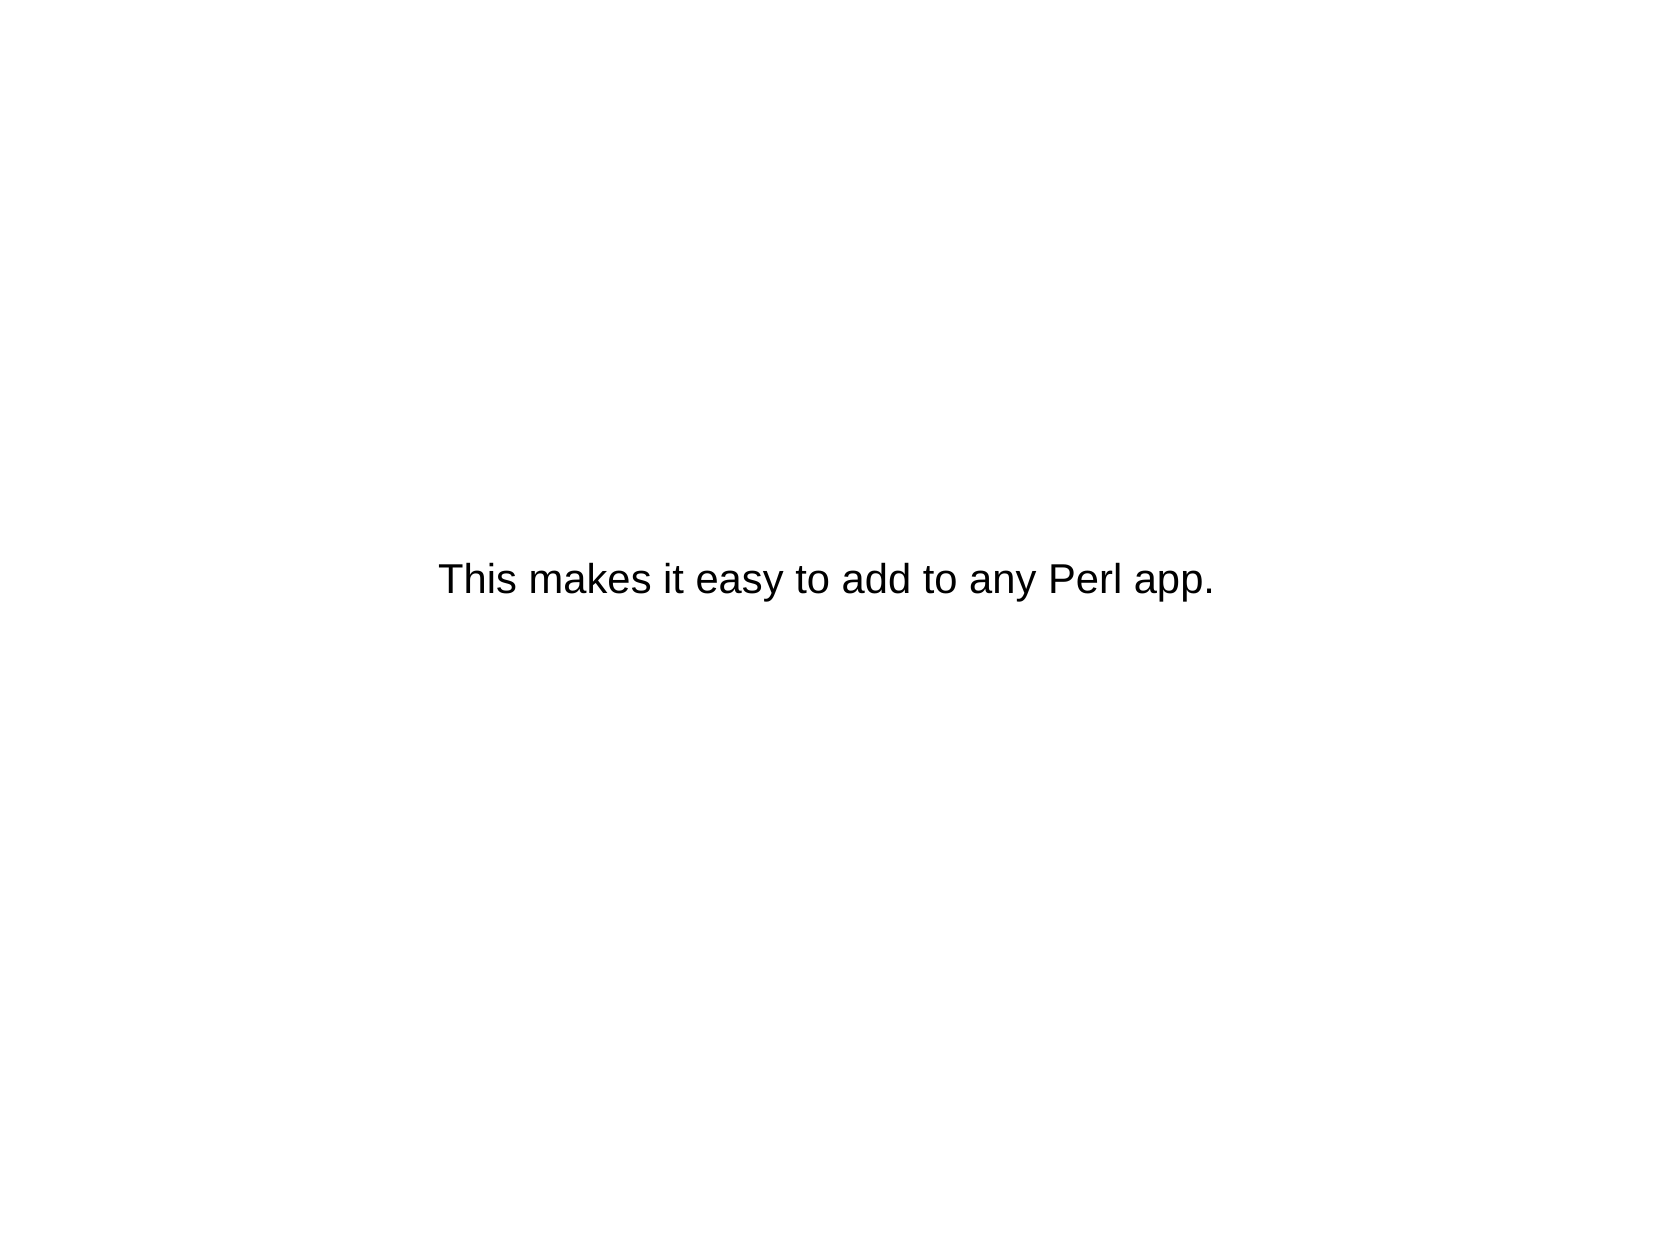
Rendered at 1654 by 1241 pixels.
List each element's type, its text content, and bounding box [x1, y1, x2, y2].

subtitle This makes it easy to add to any Perl app. [82, 49, 1571, 1109]
